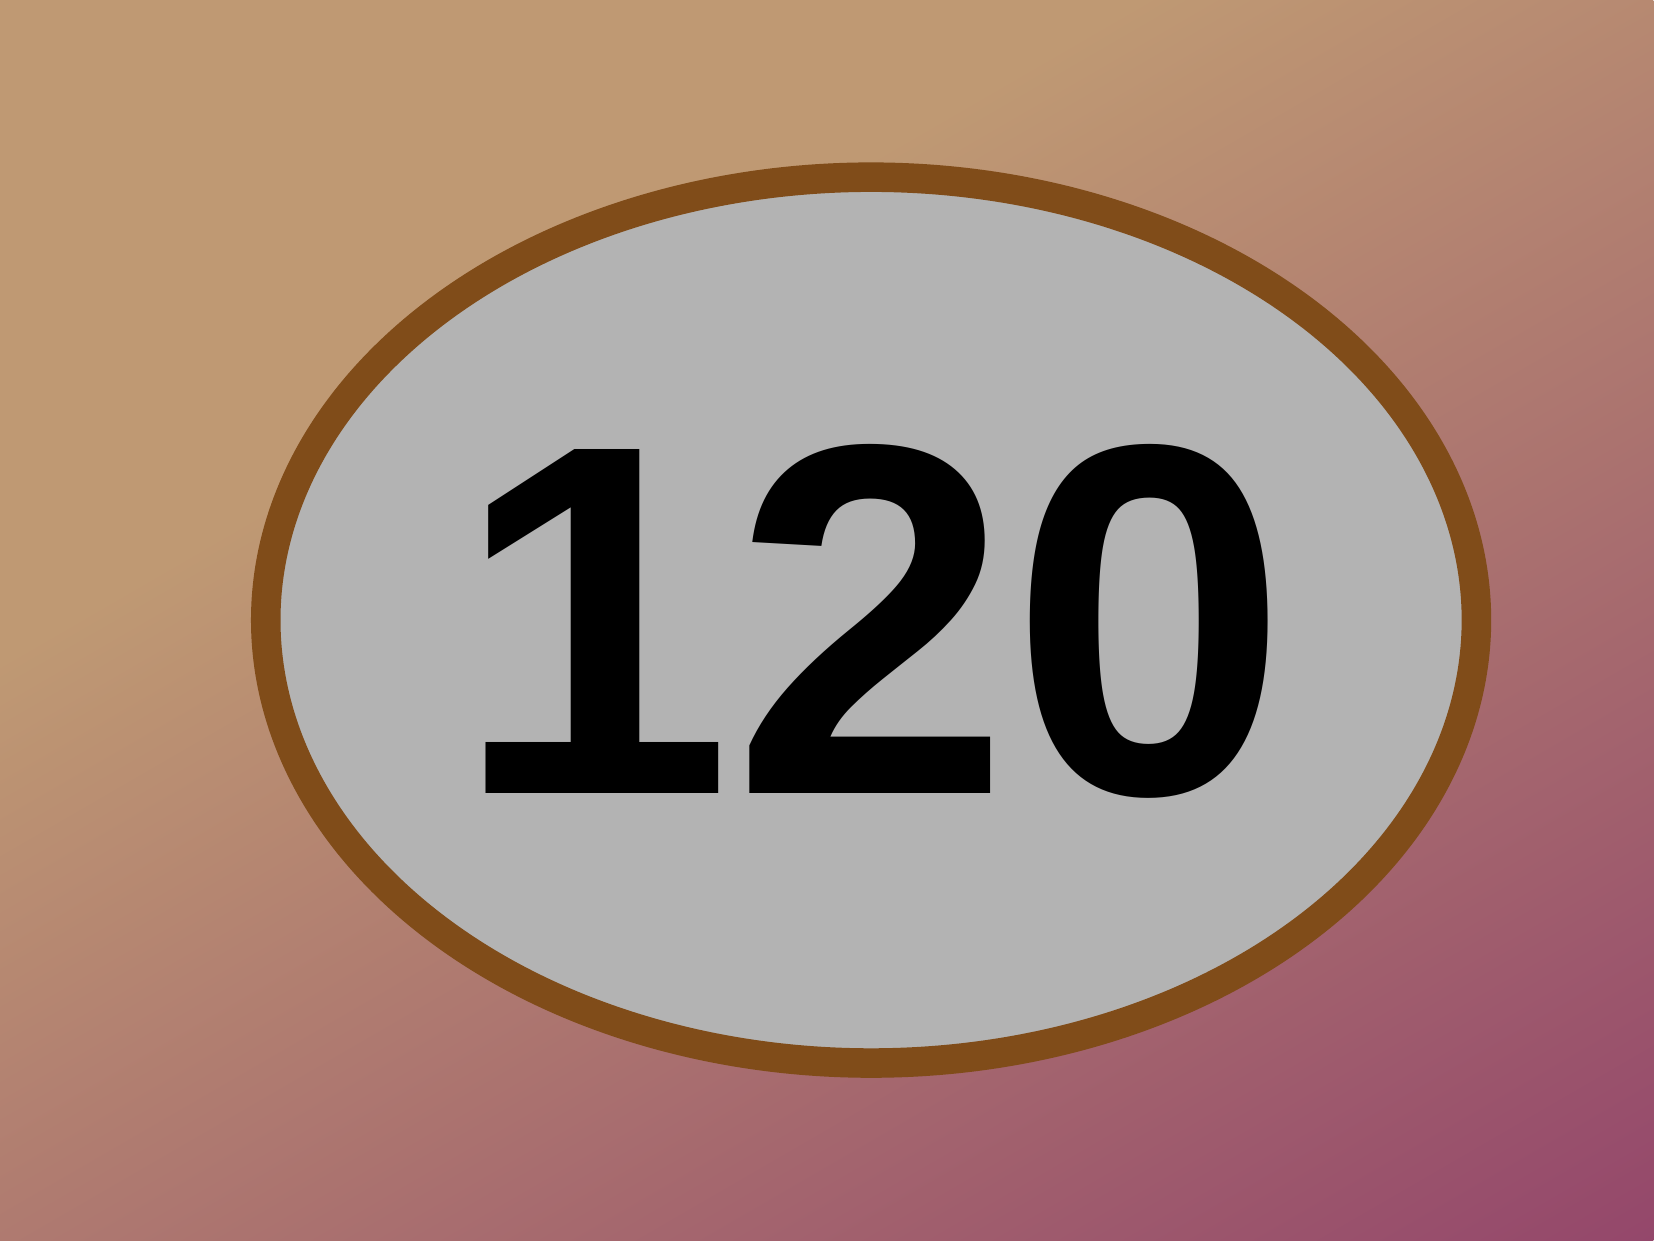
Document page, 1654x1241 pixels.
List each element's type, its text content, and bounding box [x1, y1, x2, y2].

text_box 120 [265, 177, 1477, 1064]
